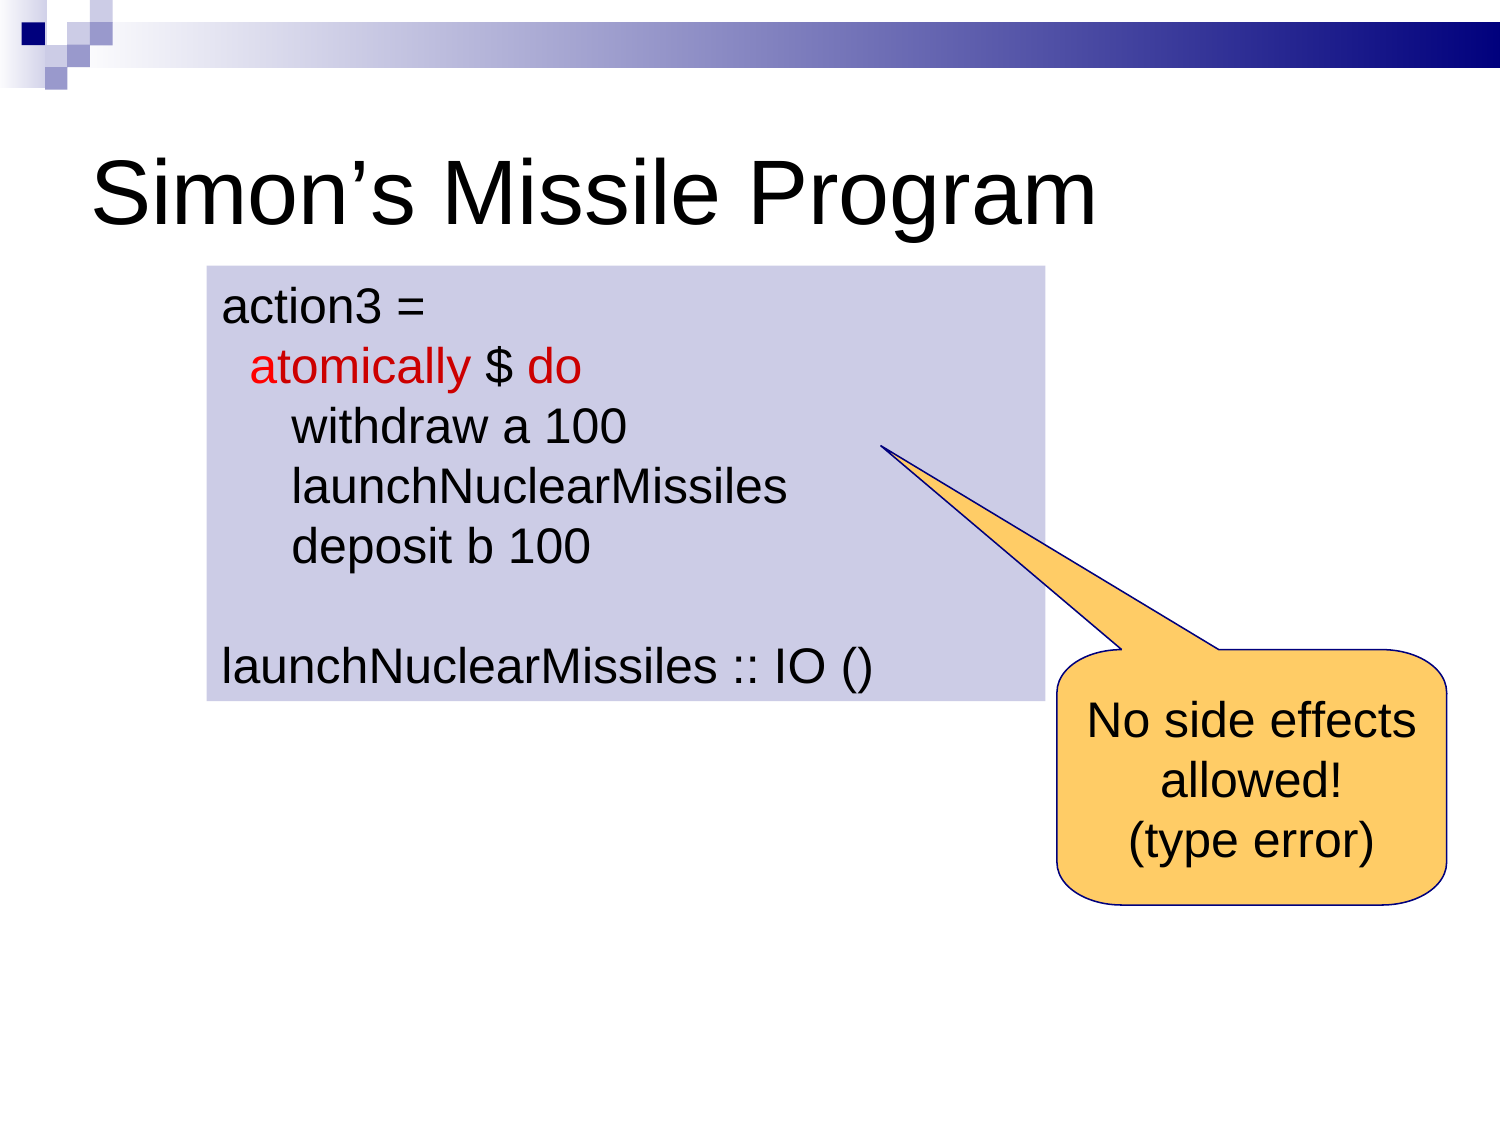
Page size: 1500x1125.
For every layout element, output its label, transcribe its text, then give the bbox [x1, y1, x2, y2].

text_box action3 = atomically $ do withdraw a 100 launchNuclearMissiles deposit b 100 launchNuclearMissiles :: IO () [206, 265, 1046, 702]
text_box No side effects allowed! (type error) [880, 445, 1447, 906]
title Simon’s Missile Program [75, 75, 1426, 301]
